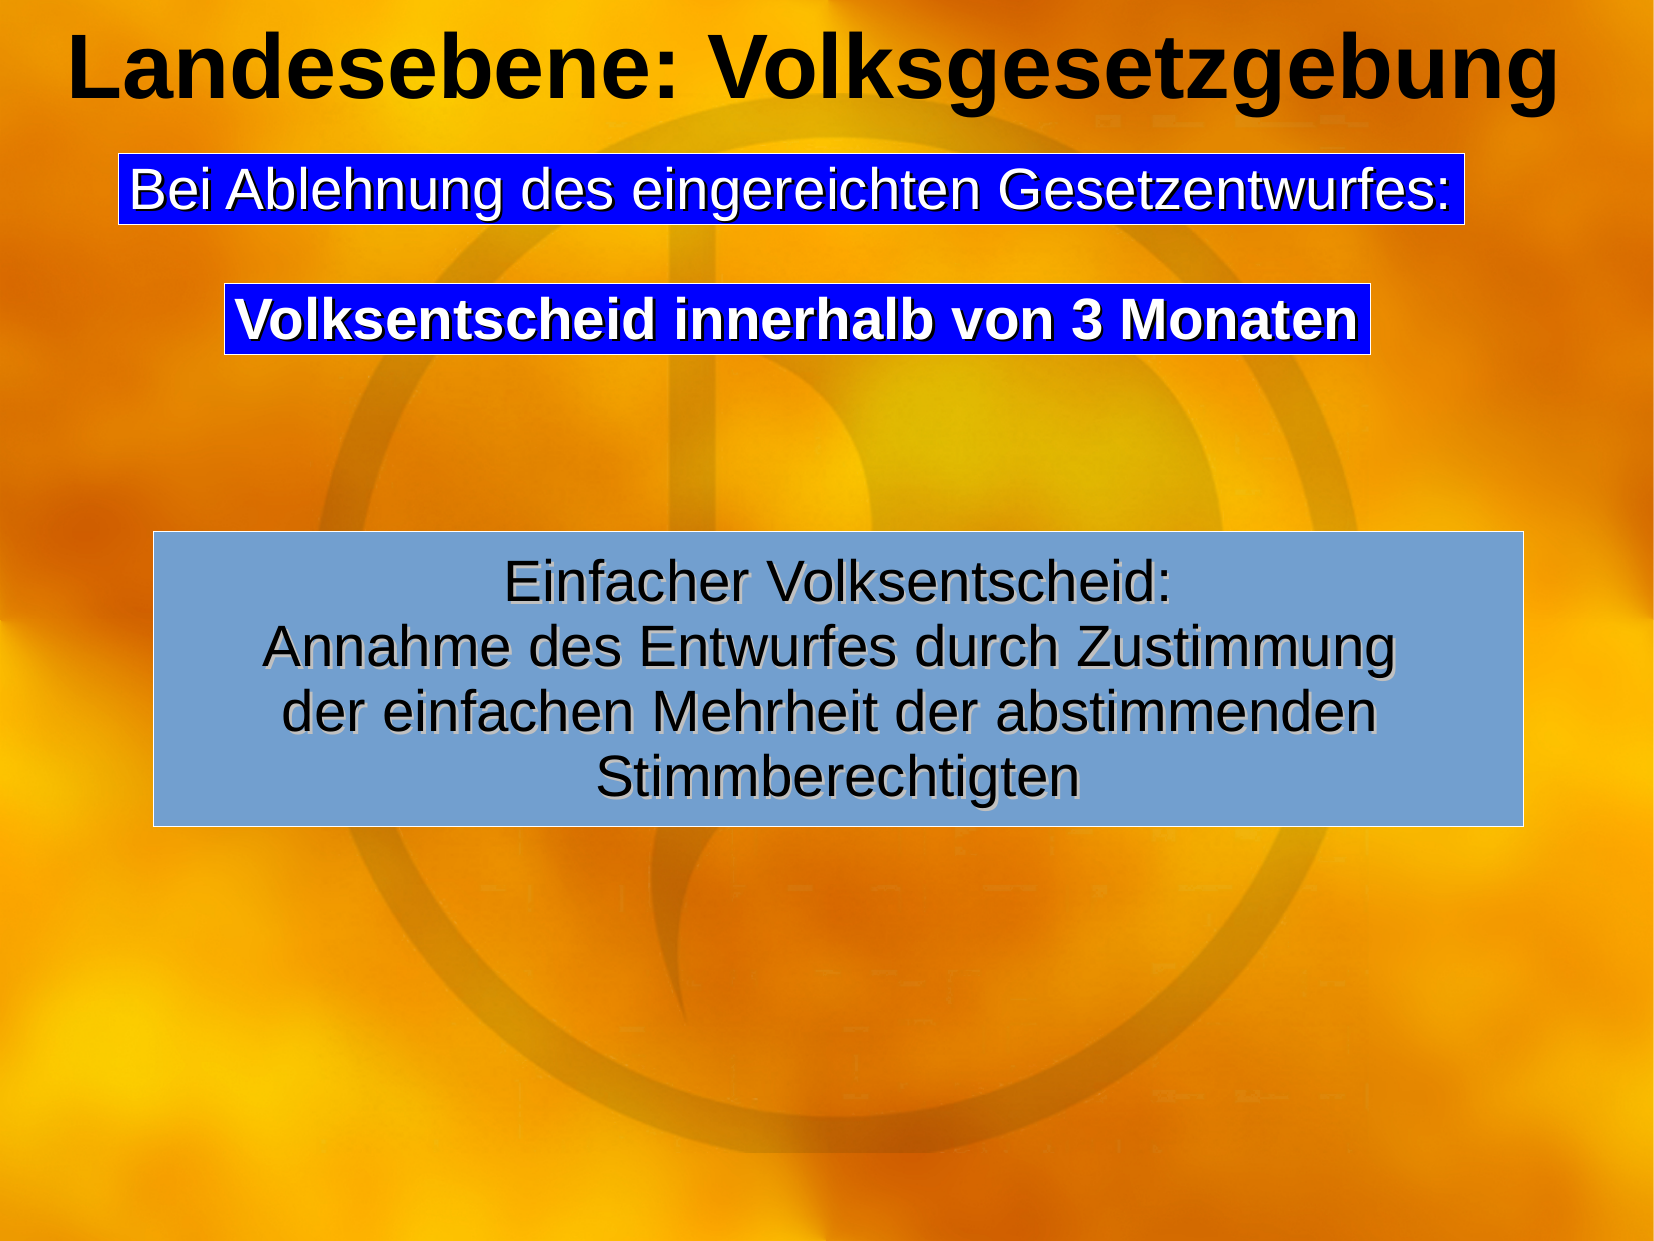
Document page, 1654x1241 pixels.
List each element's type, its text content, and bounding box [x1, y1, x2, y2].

text_box Einfacher Volksentscheid: Annahme des Entwurfes durch Zustimmung der einfachen Mehrheit der abstimmenden Stimmberechtigten [153, 531, 1524, 827]
picture [0, 0, 1654, 1241]
title Landesebene: Volksgesetzgebung [59, 15, 1571, 119]
text_box Bei Ablehnung des eingereichten Gesetzentwurfes: [118, 153, 1465, 225]
text_box Volksentscheid innerhalb von 3 Monaten [224, 283, 1371, 355]
